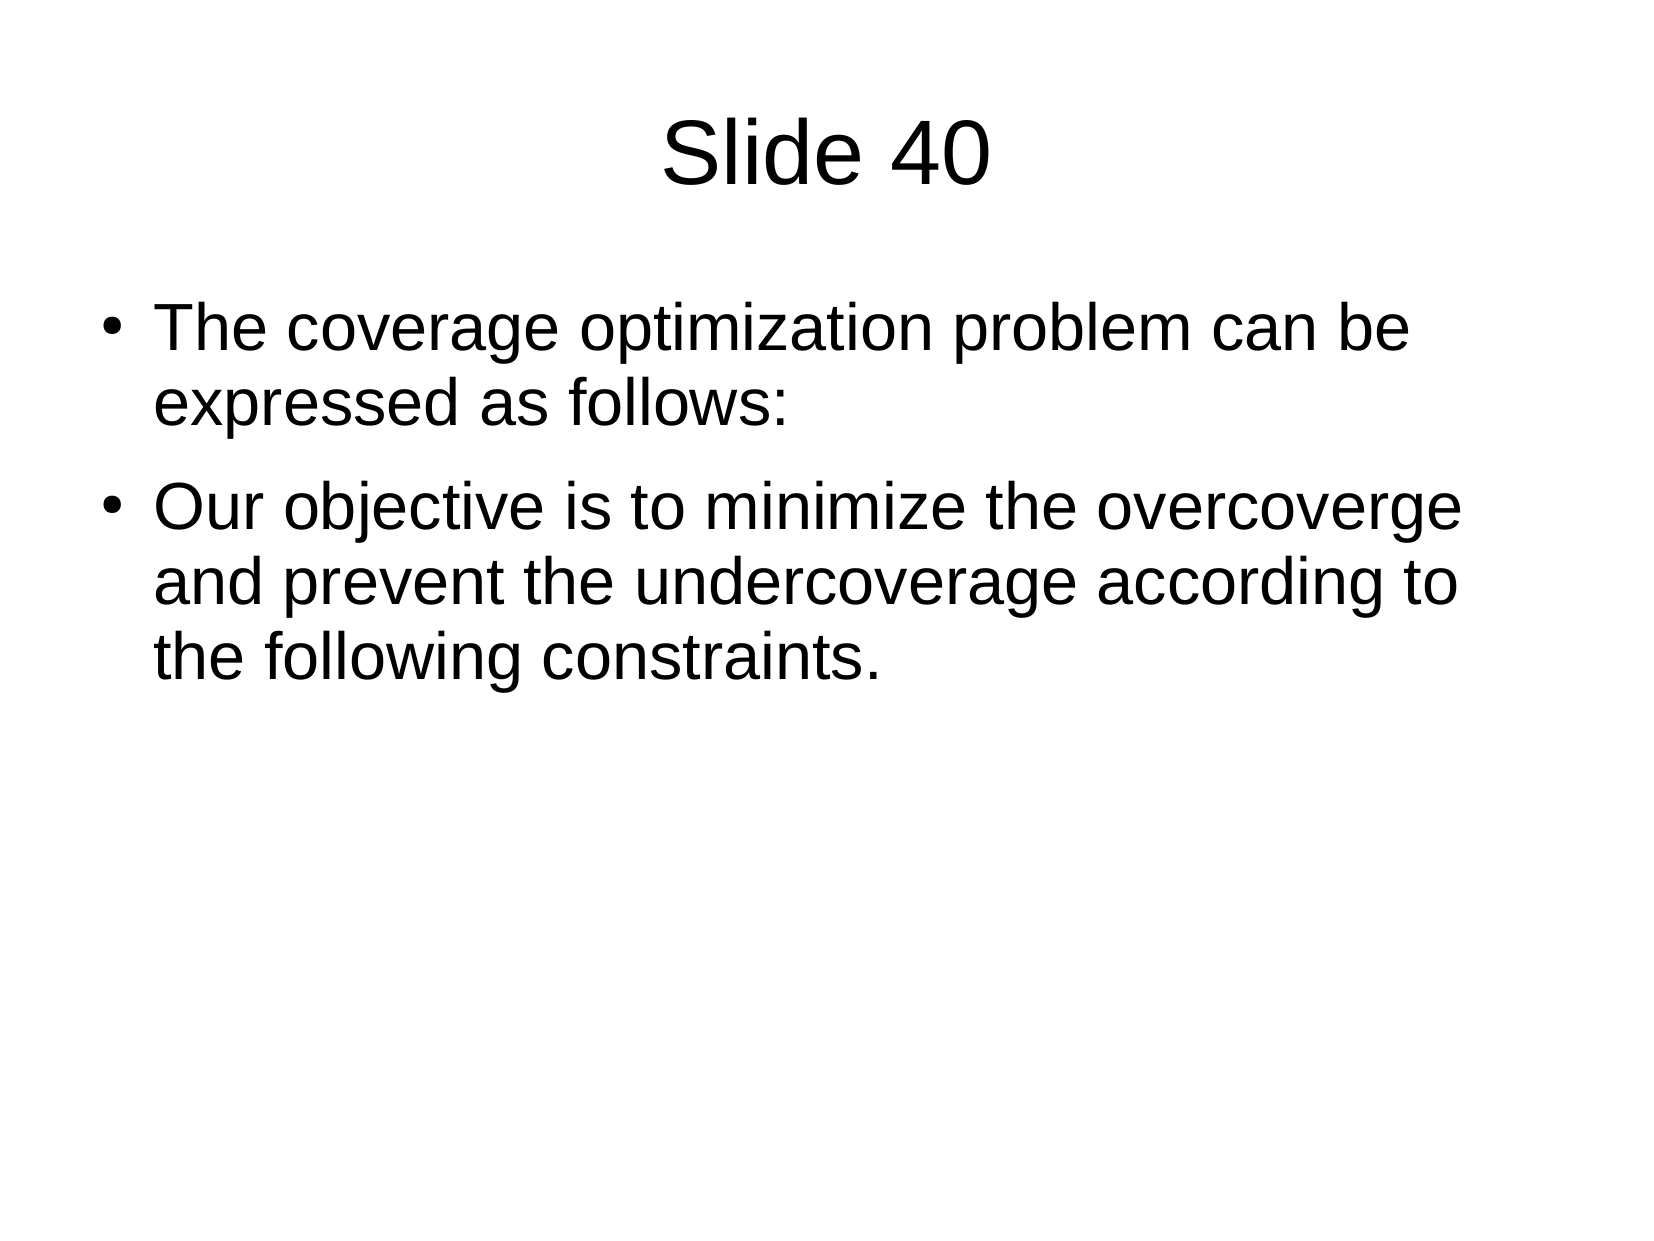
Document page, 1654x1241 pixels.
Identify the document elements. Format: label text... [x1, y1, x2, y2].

title Slide 40 [82, 49, 1571, 257]
list The coverage optimization problem can be expressed as follows: Our objective is to minimize the overcoverge and prevent the undercoverage according to the following constraints. [82, 290, 1538, 1010]
